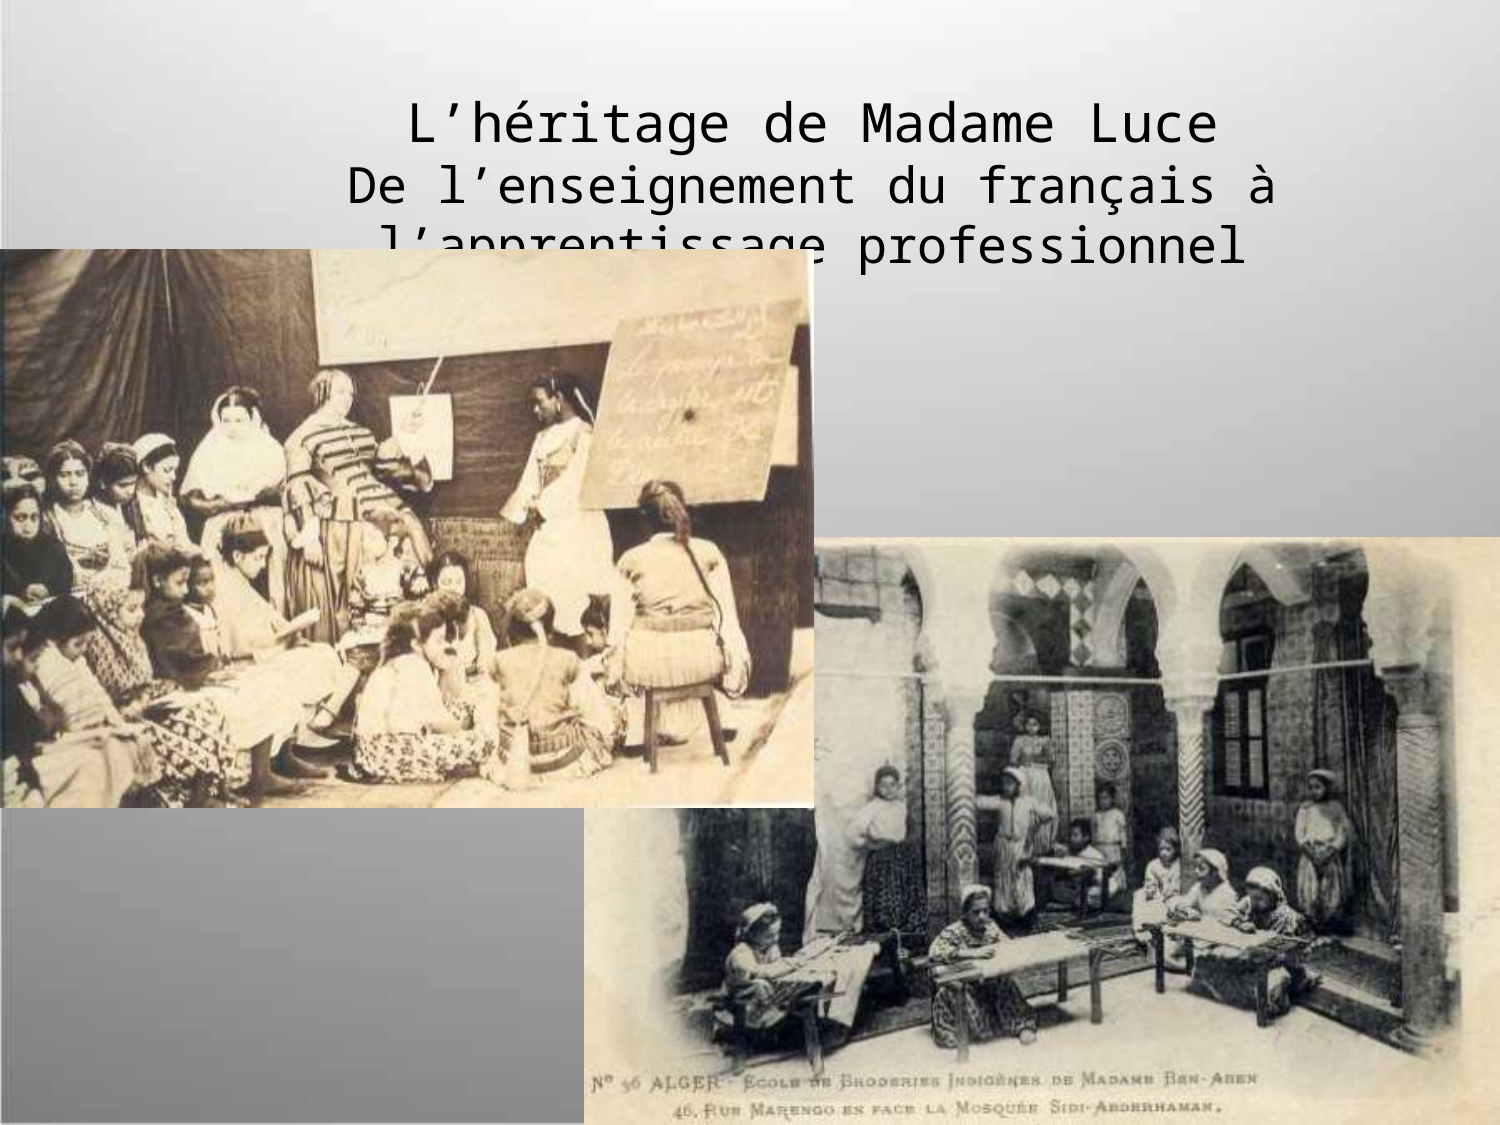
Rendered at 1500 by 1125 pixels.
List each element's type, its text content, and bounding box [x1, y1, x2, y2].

picture [0, 0, 1500, 1125]
title L’héritage de Madame Luce De l’enseignement du français à l’apprentissage professionnel [124, 87, 1500, 275]
